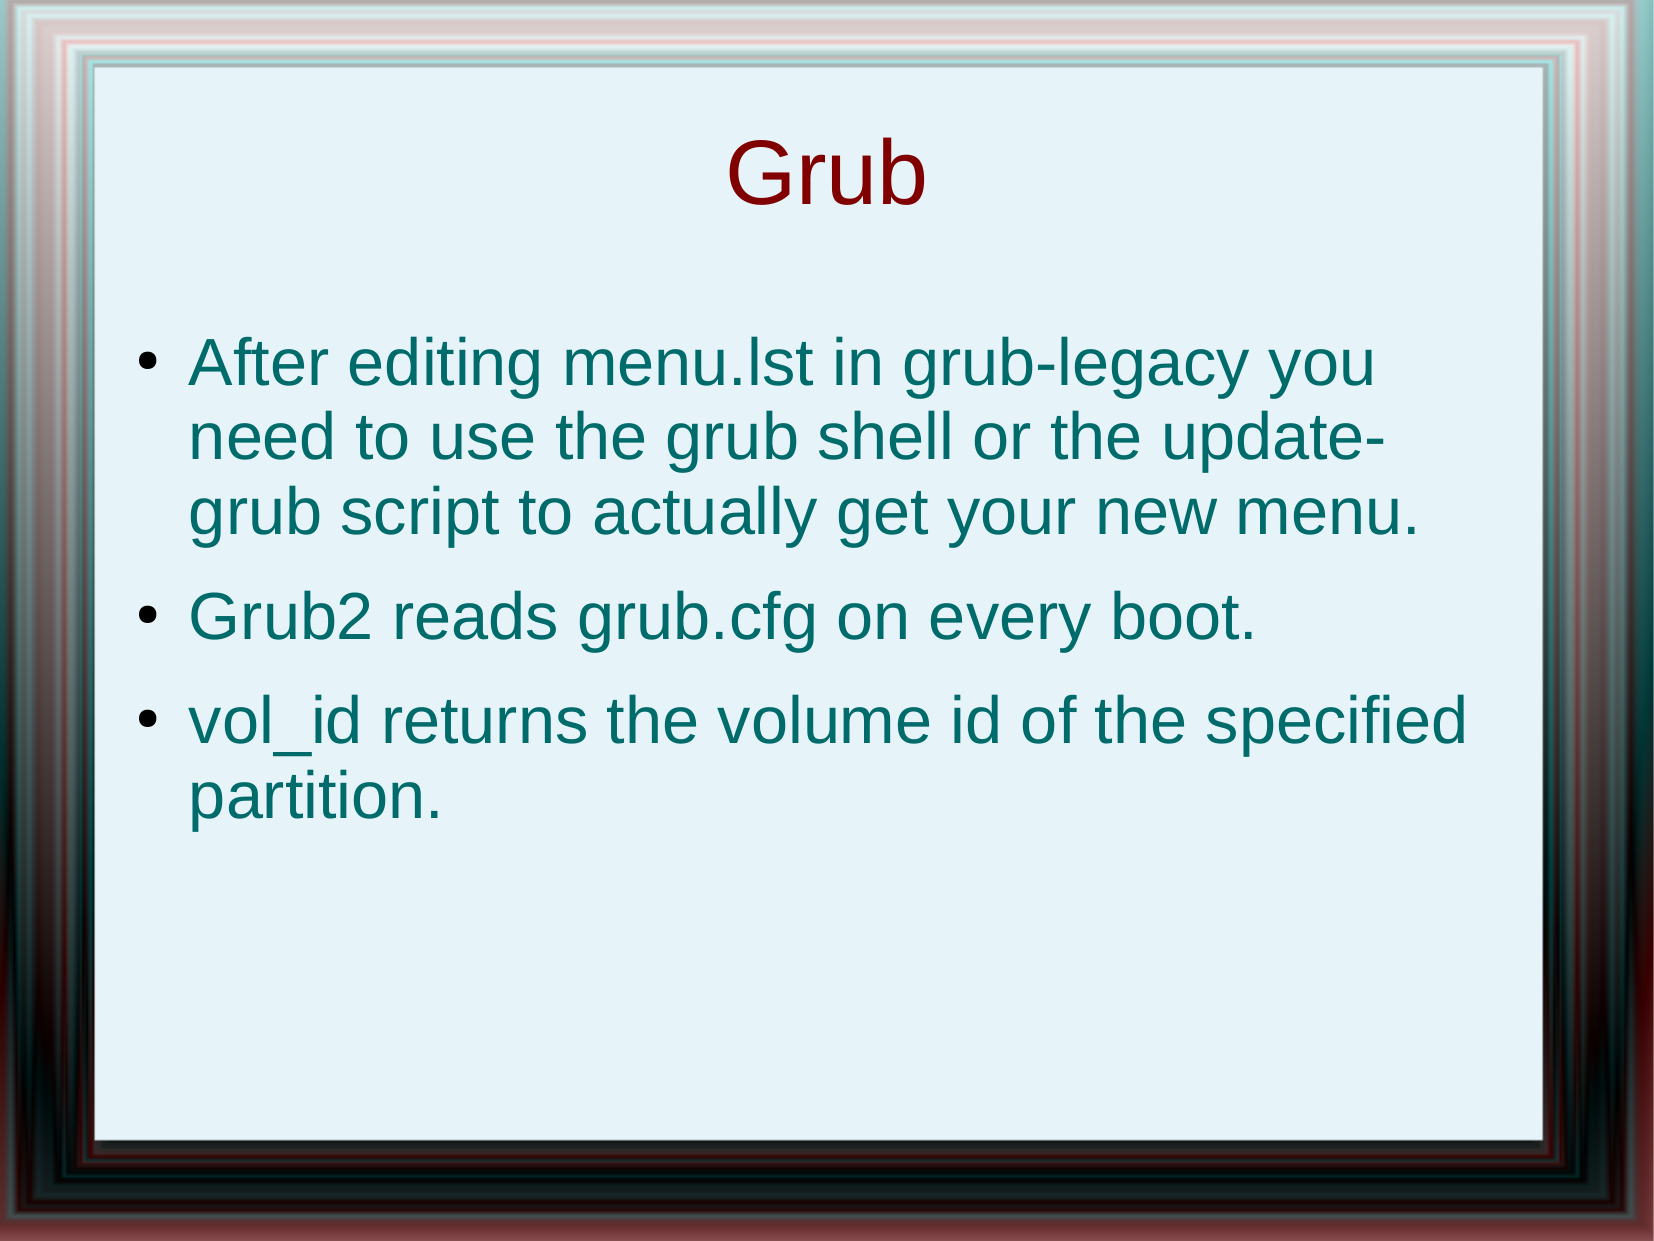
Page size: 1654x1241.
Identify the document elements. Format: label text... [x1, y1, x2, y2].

list After editing menu.lst in grub-legacy you need to use the grub shell or the update-grub script to actually get your new menu. Grub2 reads grub.cfg on every boot. vol_id returns the volume id of the specified partition. [118, 324, 1506, 931]
title Grub [118, 95, 1536, 250]
picture [0, 0, 1654, 1241]
